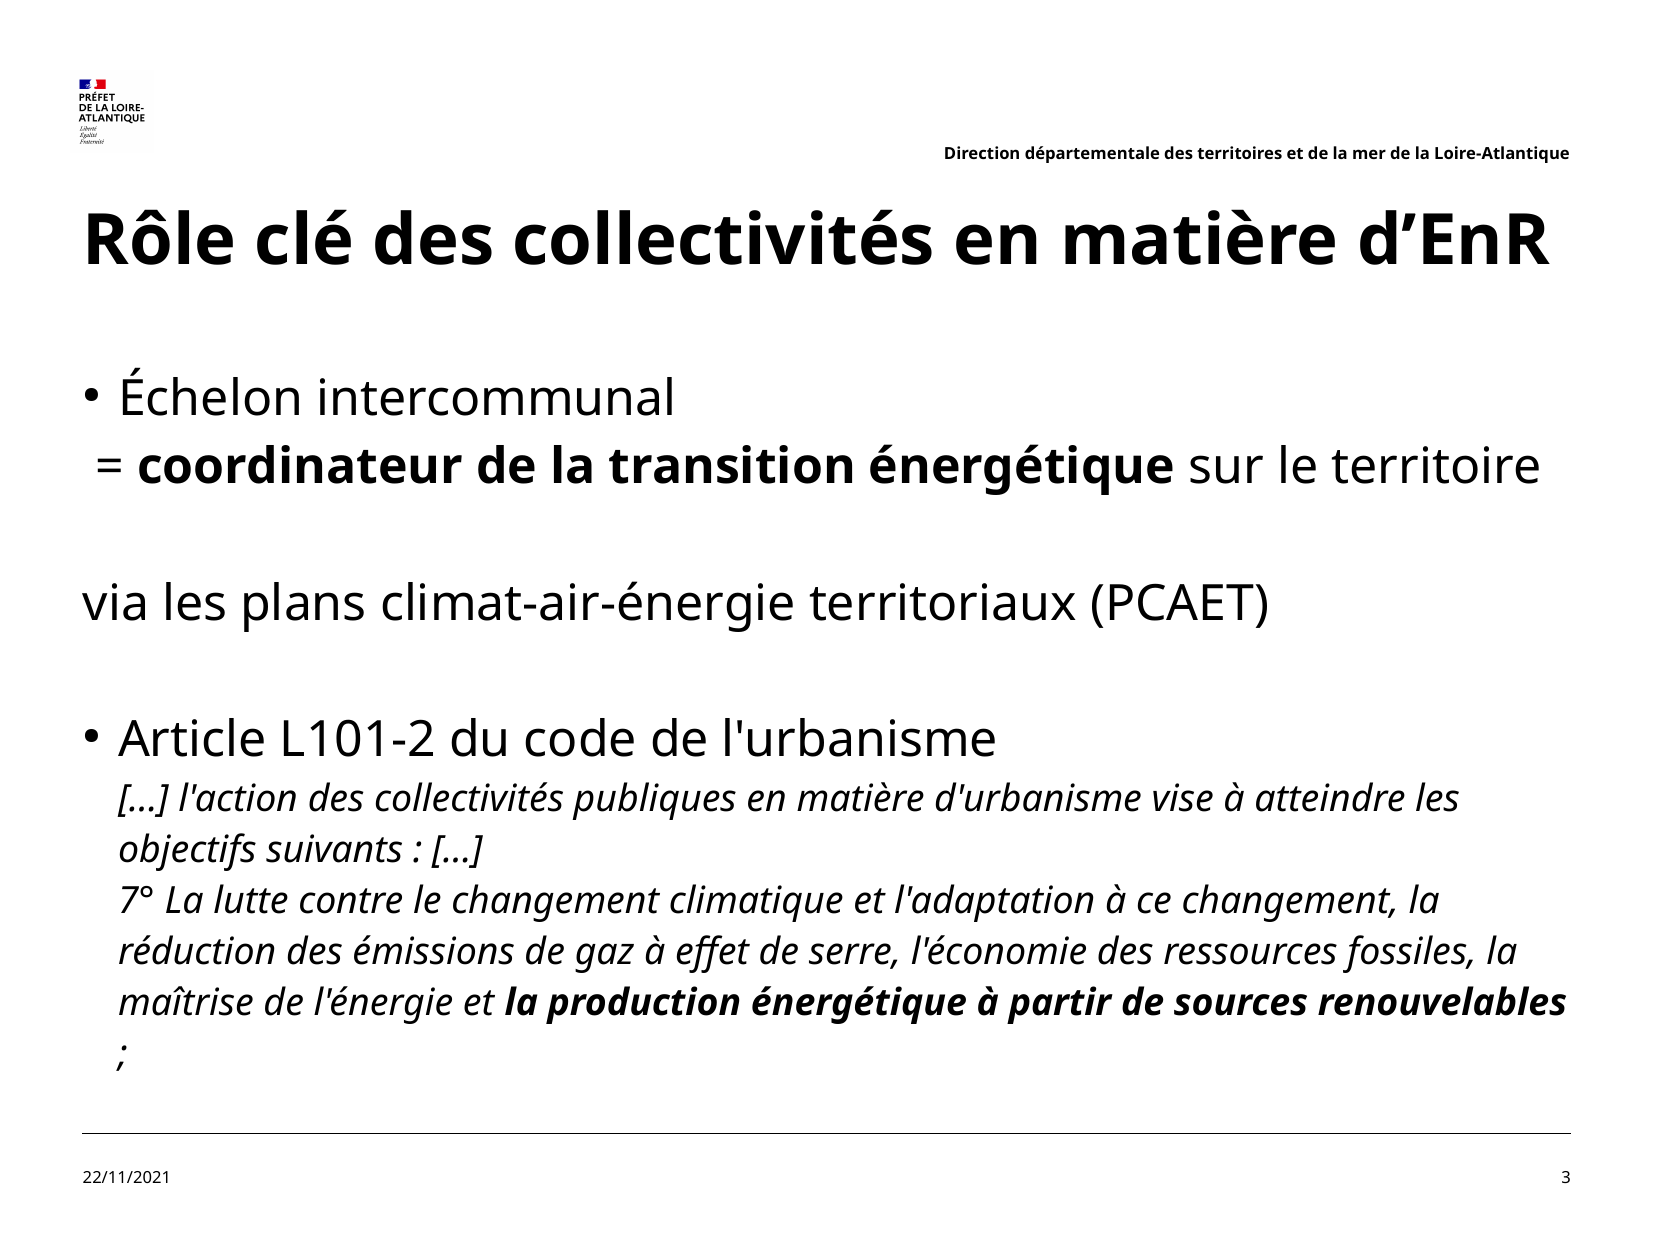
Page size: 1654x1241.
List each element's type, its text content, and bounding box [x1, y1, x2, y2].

subtitle Échelon intercommunal = coordinateur de la transition énergétique sur le territoire via les plans climat-air-énergie territoriaux (PCAET) Article L101-2 du code de l'urbanisme […] l'action des collectivités publiques en matière d'urbanisme vise à atteindre les objectifs suivants : […] 7° La lutte contre le changement climatique et l'adaptation à ce changement, la réduction des émissions de gaz à effet de serre, l'économie des ressources fossiles, la maîtrise de l'énergie et la production énergétique à partir de sources renouvelables ; [82, 362, 1571, 1103]
picture [70, 70, 154, 153]
title Rôle clé des collectivités en matière d’EnR [82, 188, 1571, 362]
